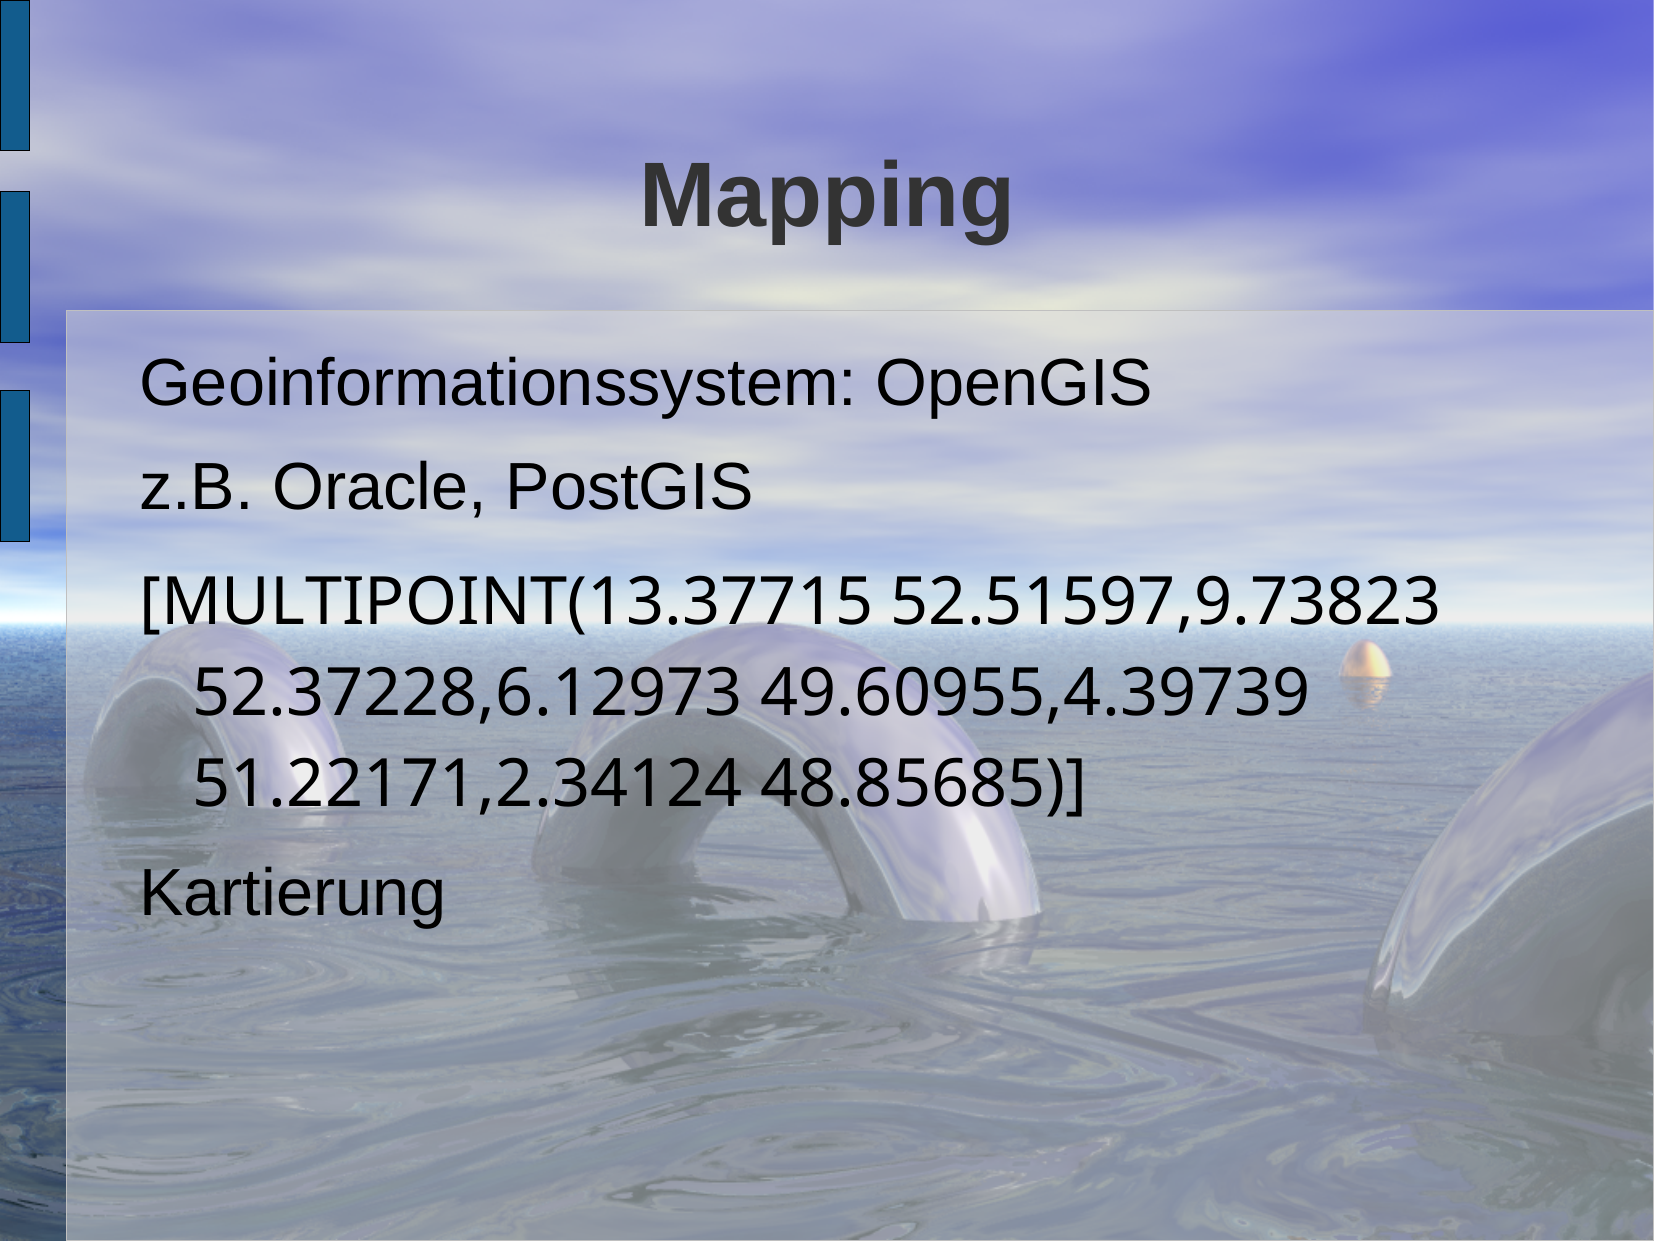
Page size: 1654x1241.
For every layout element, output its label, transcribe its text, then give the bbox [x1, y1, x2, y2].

list Geoinformationssystem: OpenGIS z.B. Oracle, PostGIS [MULTIPOINT(13.37715 52.51597,9.73823 52.37228,6.12973 49.60955,4.39739 51.22171,2.34124 48.85685)] Kartierung [121, 344, 1534, 1127]
title Mapping [121, 91, 1534, 299]
picture [0, 0, 1654, 1241]
